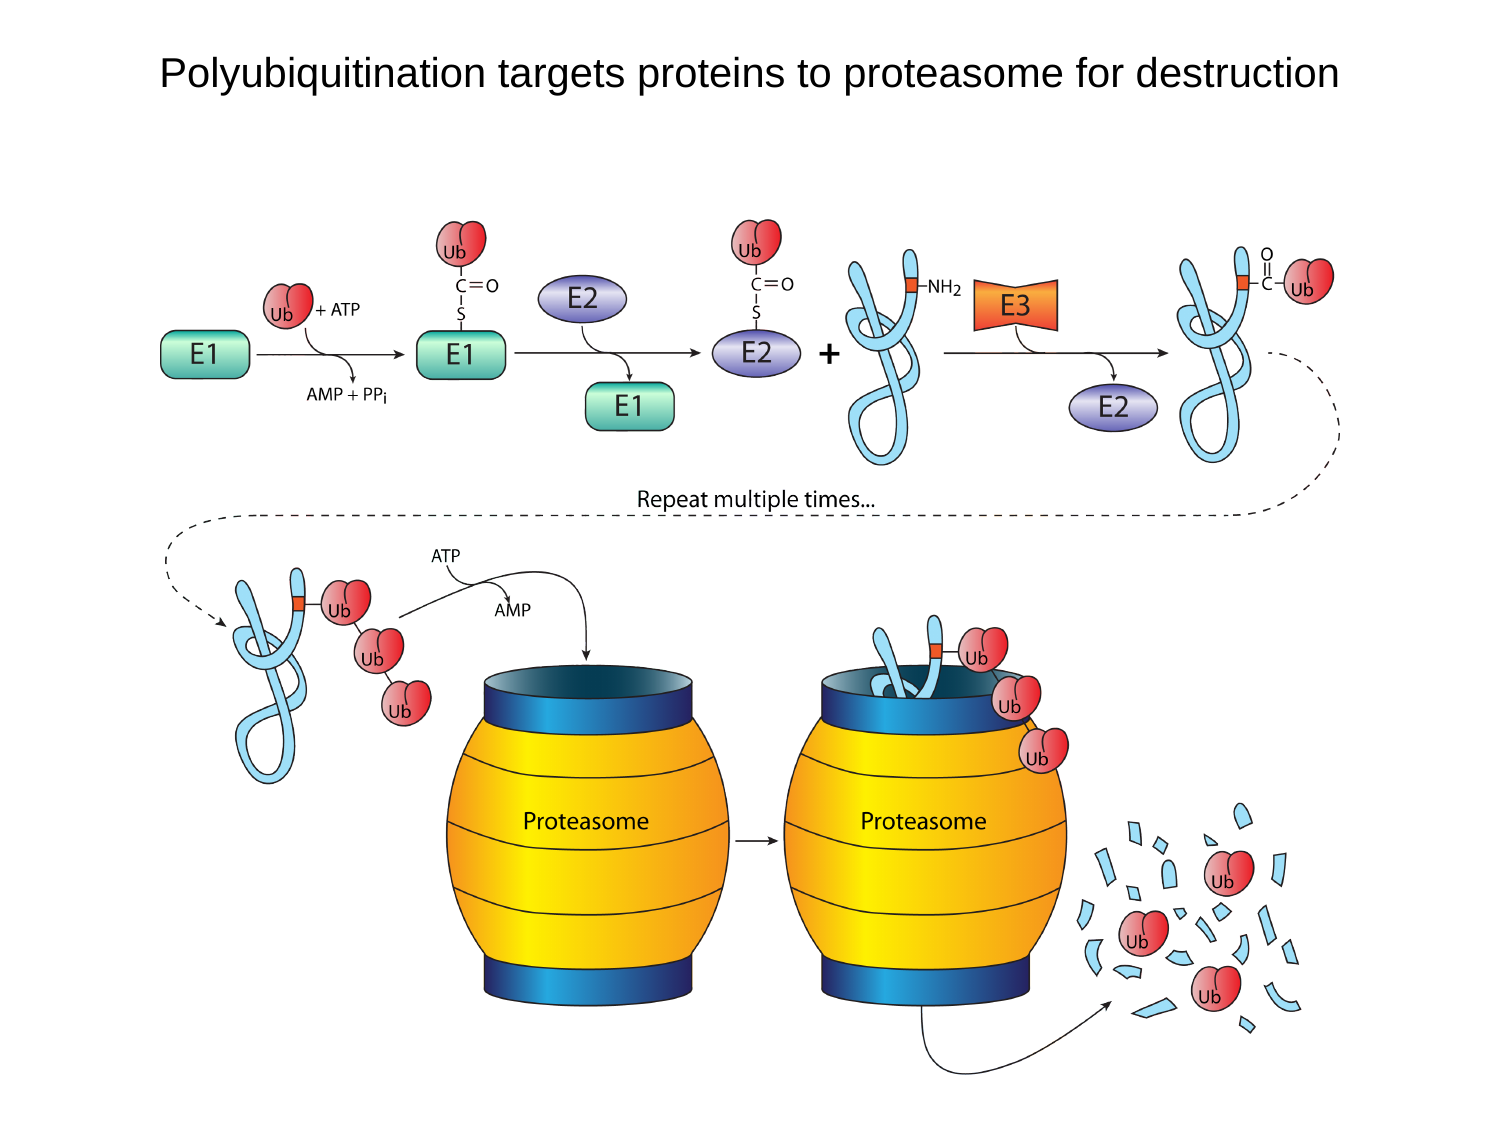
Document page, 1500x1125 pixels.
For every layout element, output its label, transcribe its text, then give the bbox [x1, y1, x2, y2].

title Polyubiquitination targets proteins to proteasome for destruction [75, 24, 1426, 118]
picture [159, 219, 1341, 1075]
